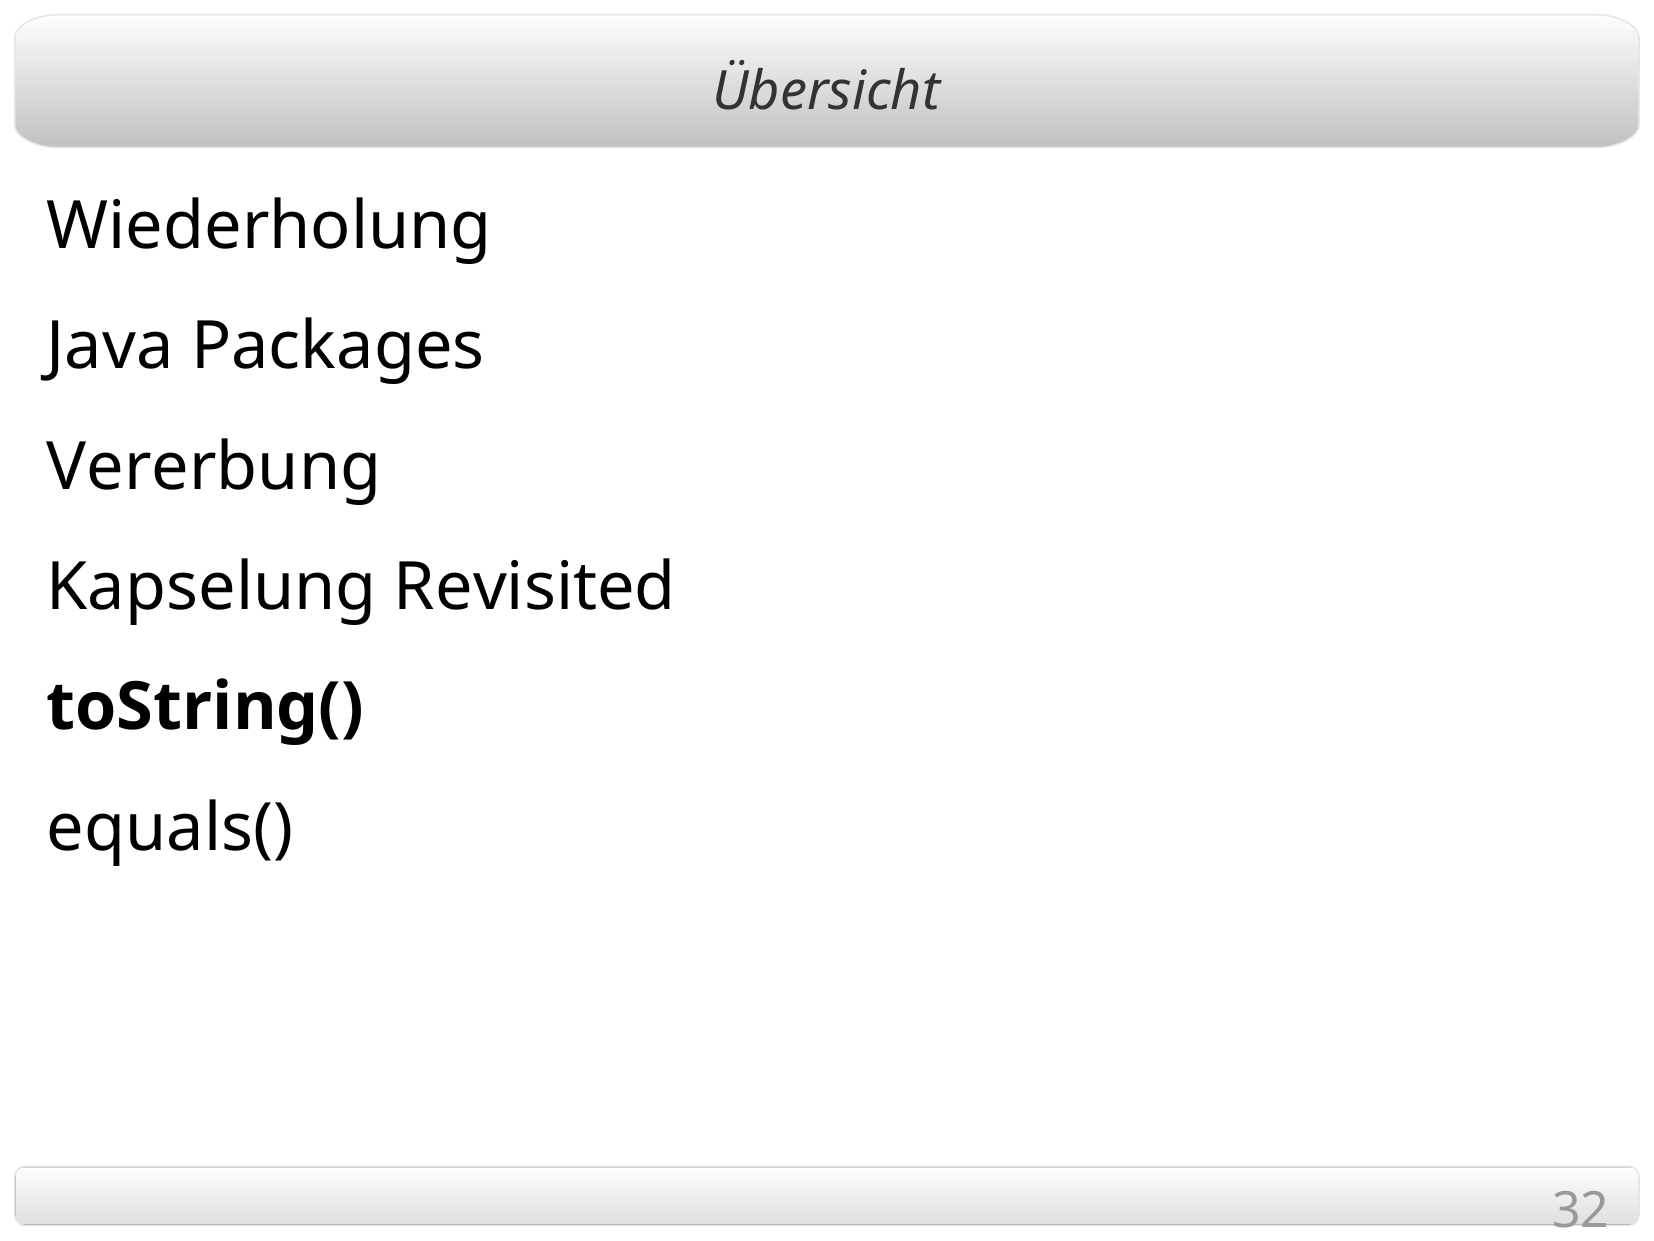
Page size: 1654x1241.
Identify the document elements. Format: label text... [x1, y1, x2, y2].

title Übersicht [29, 29, 1624, 147]
list Wiederholung Java Packages Vererbung Kapselung Revisited toString() equals() [29, 177, 1624, 1151]
